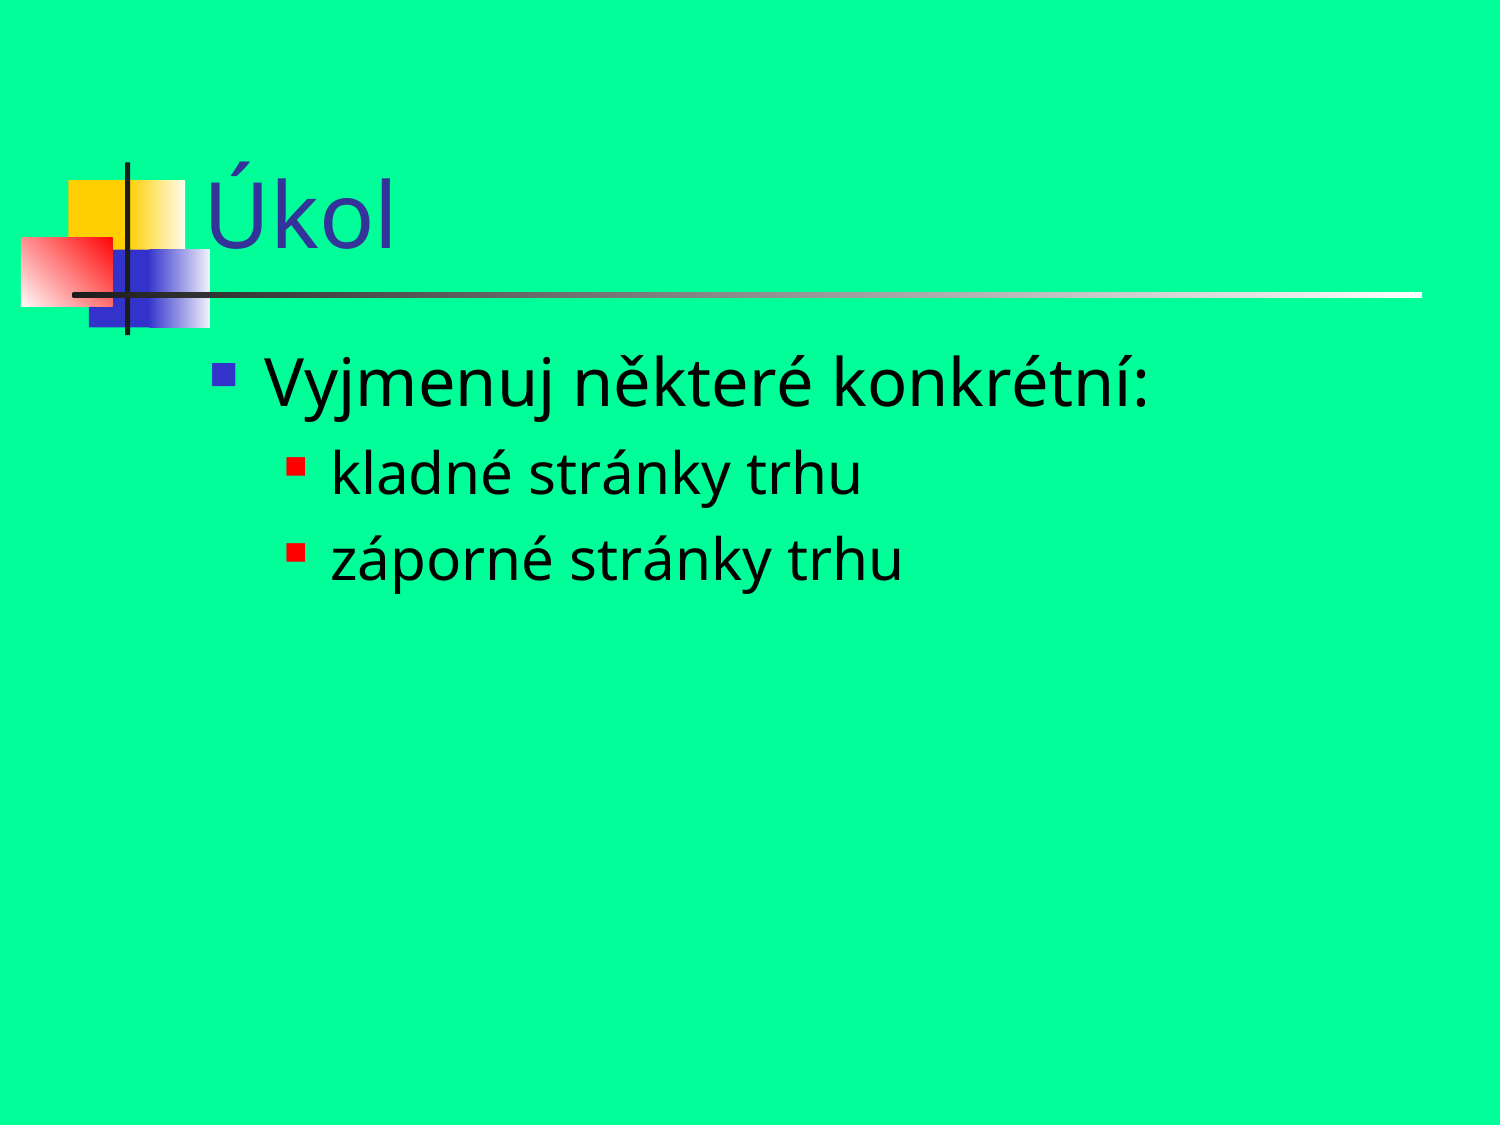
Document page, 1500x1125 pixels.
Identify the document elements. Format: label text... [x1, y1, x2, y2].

list Vyjmenuj některé konkrétní: kladné stránky trhu záporné stránky trhu [193, 331, 1469, 1032]
title Úkol [188, 35, 1467, 276]
